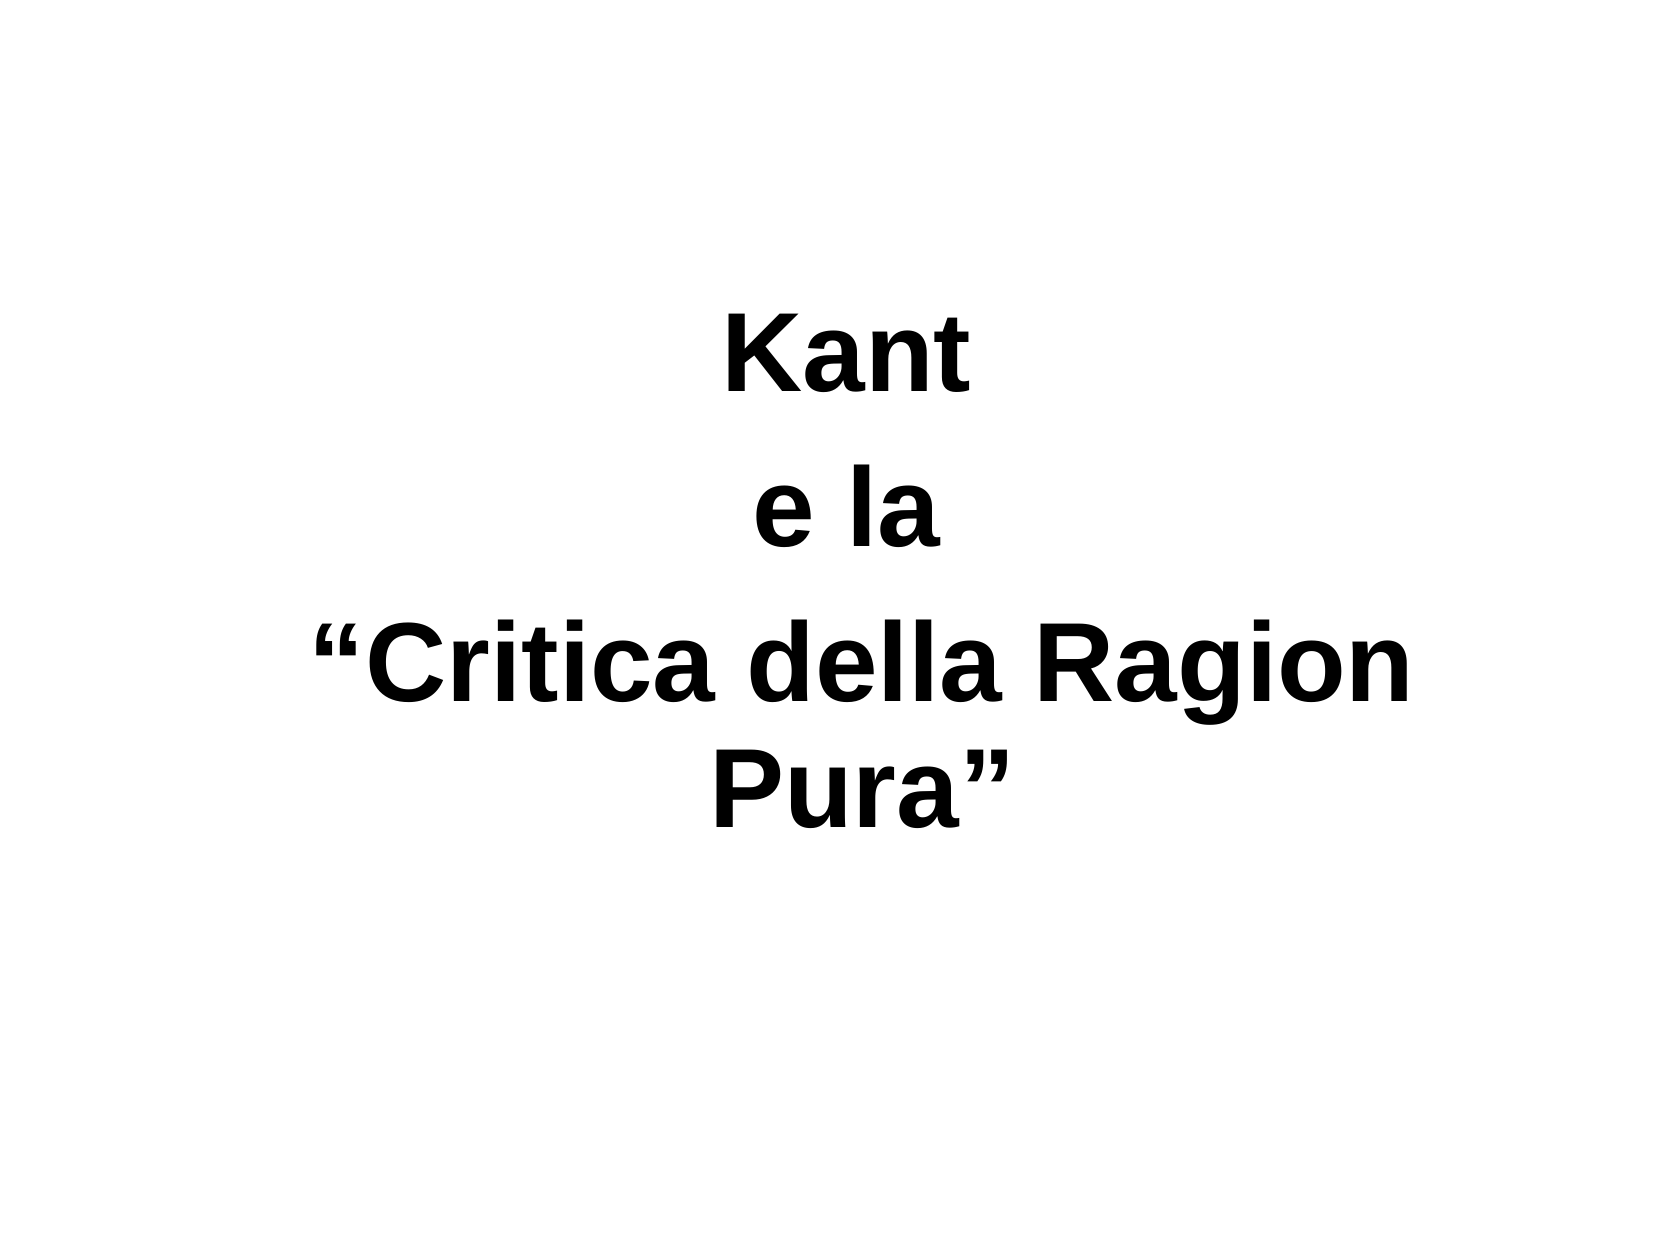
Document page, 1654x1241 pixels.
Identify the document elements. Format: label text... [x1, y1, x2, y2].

list Kant e la “Critica della Ragion Pura” [82, 290, 1571, 1109]
